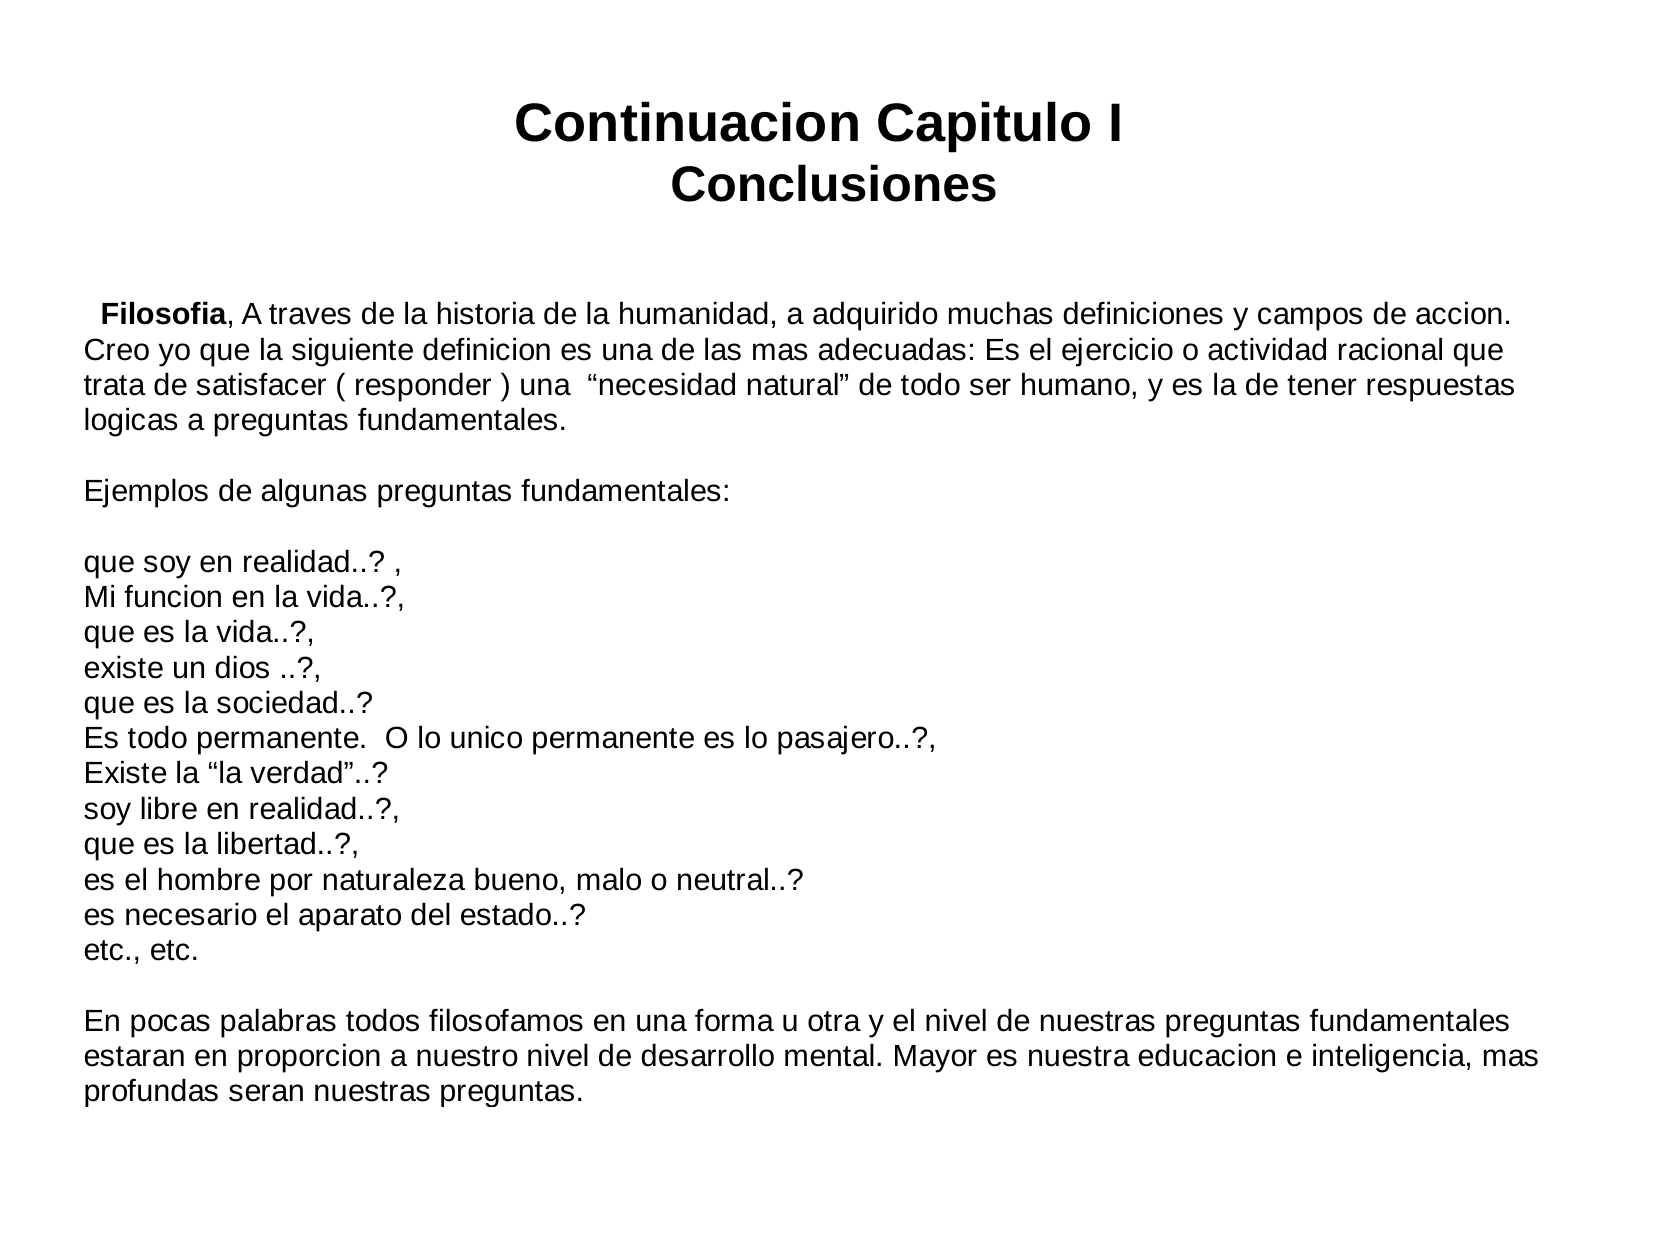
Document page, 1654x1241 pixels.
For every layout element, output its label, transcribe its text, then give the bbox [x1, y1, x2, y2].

title Continuacion Capitulo I Conclusiones [82, 56, 1571, 250]
chart [82, 290, 1567, 1107]
